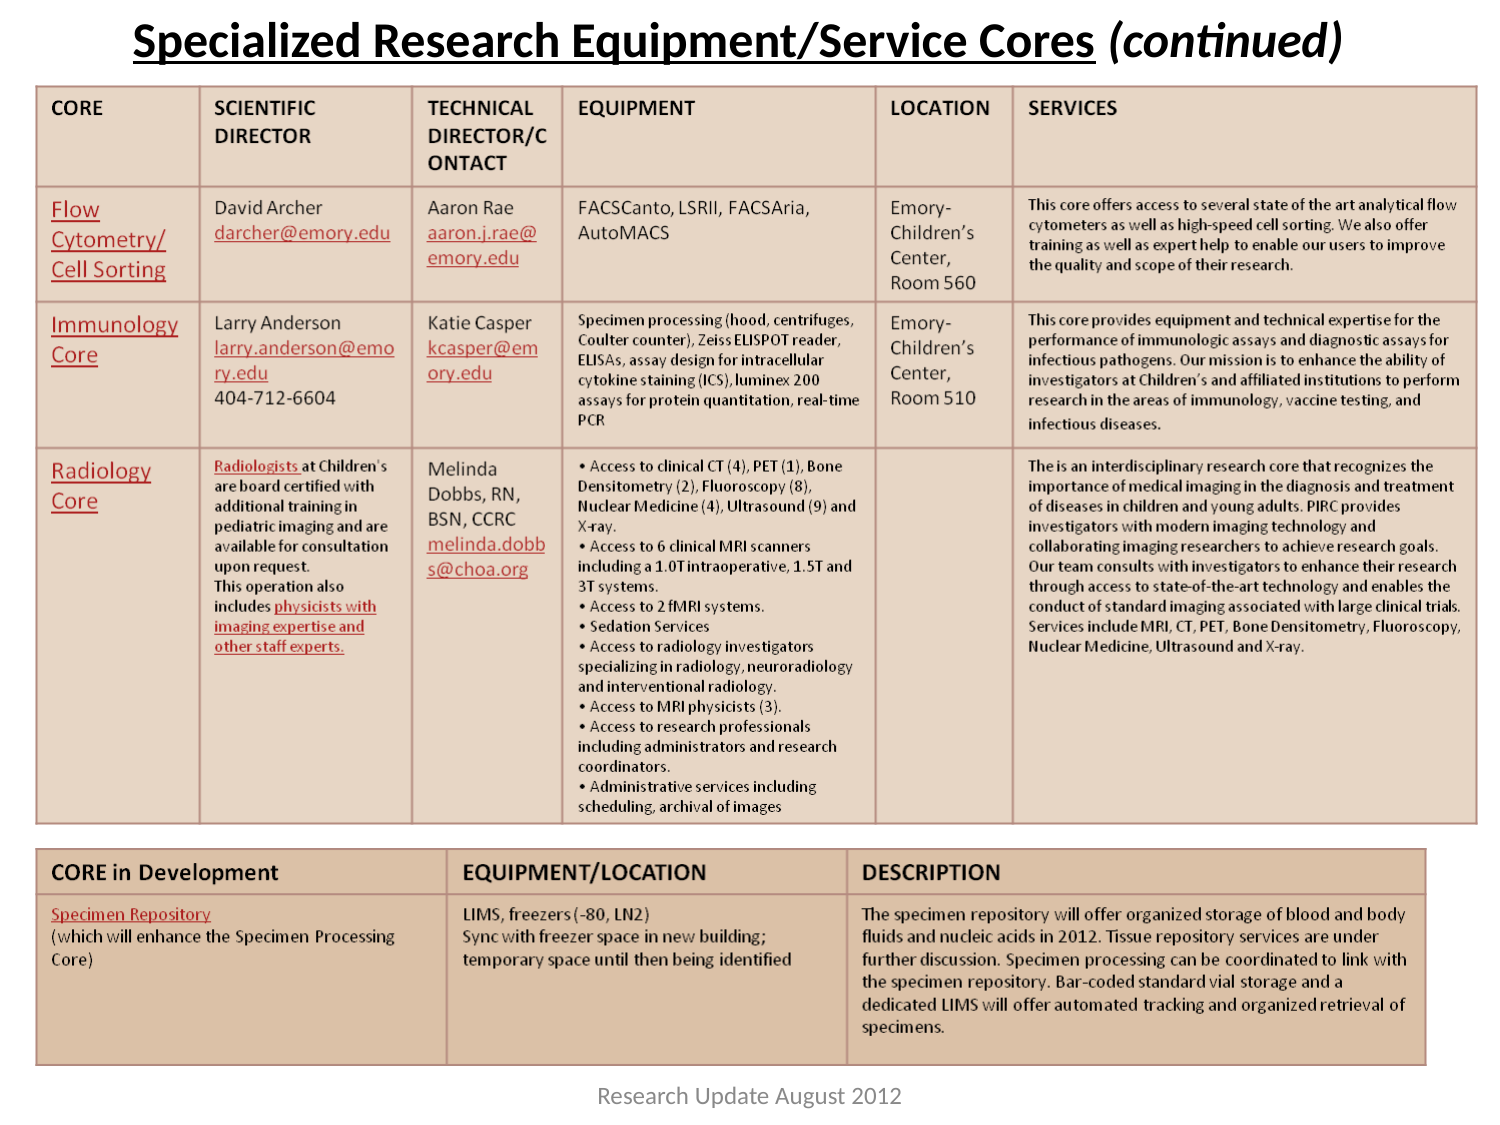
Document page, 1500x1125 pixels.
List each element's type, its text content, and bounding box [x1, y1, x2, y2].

picture [25, 76, 1488, 836]
text_box Research Update August 2012 [512, 1077, 988, 1125]
text_box Specialized Research Equipment/Service Cores (continued) [37, 0, 1450, 113]
picture [25, 837, 1437, 1077]
